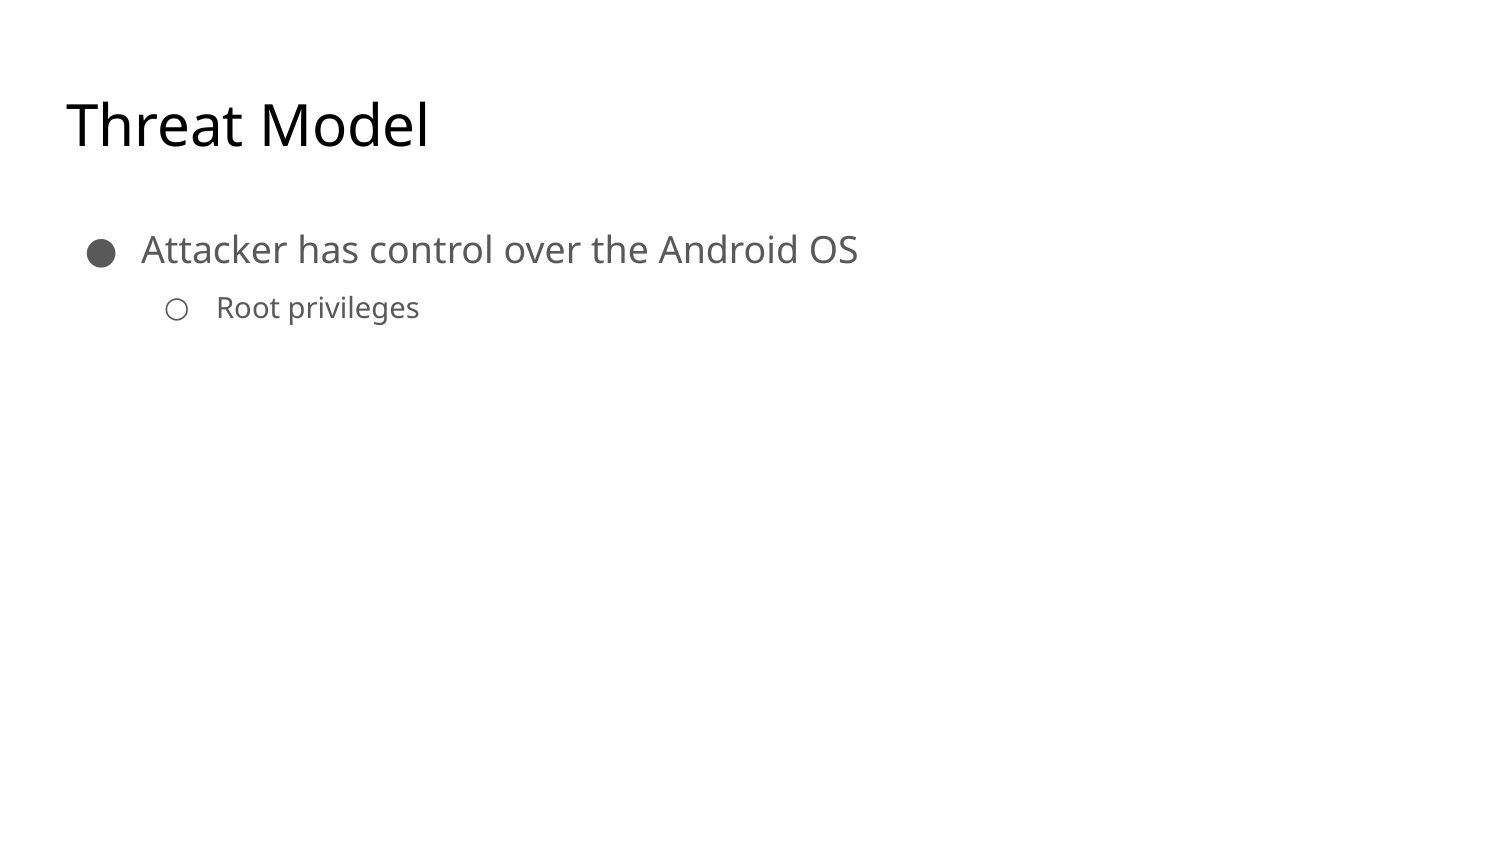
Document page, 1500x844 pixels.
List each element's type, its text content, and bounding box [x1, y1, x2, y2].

title Threat Model [51, 72, 1449, 167]
list Attacker has control over the Android OS Root privileges [51, 189, 1449, 750]
